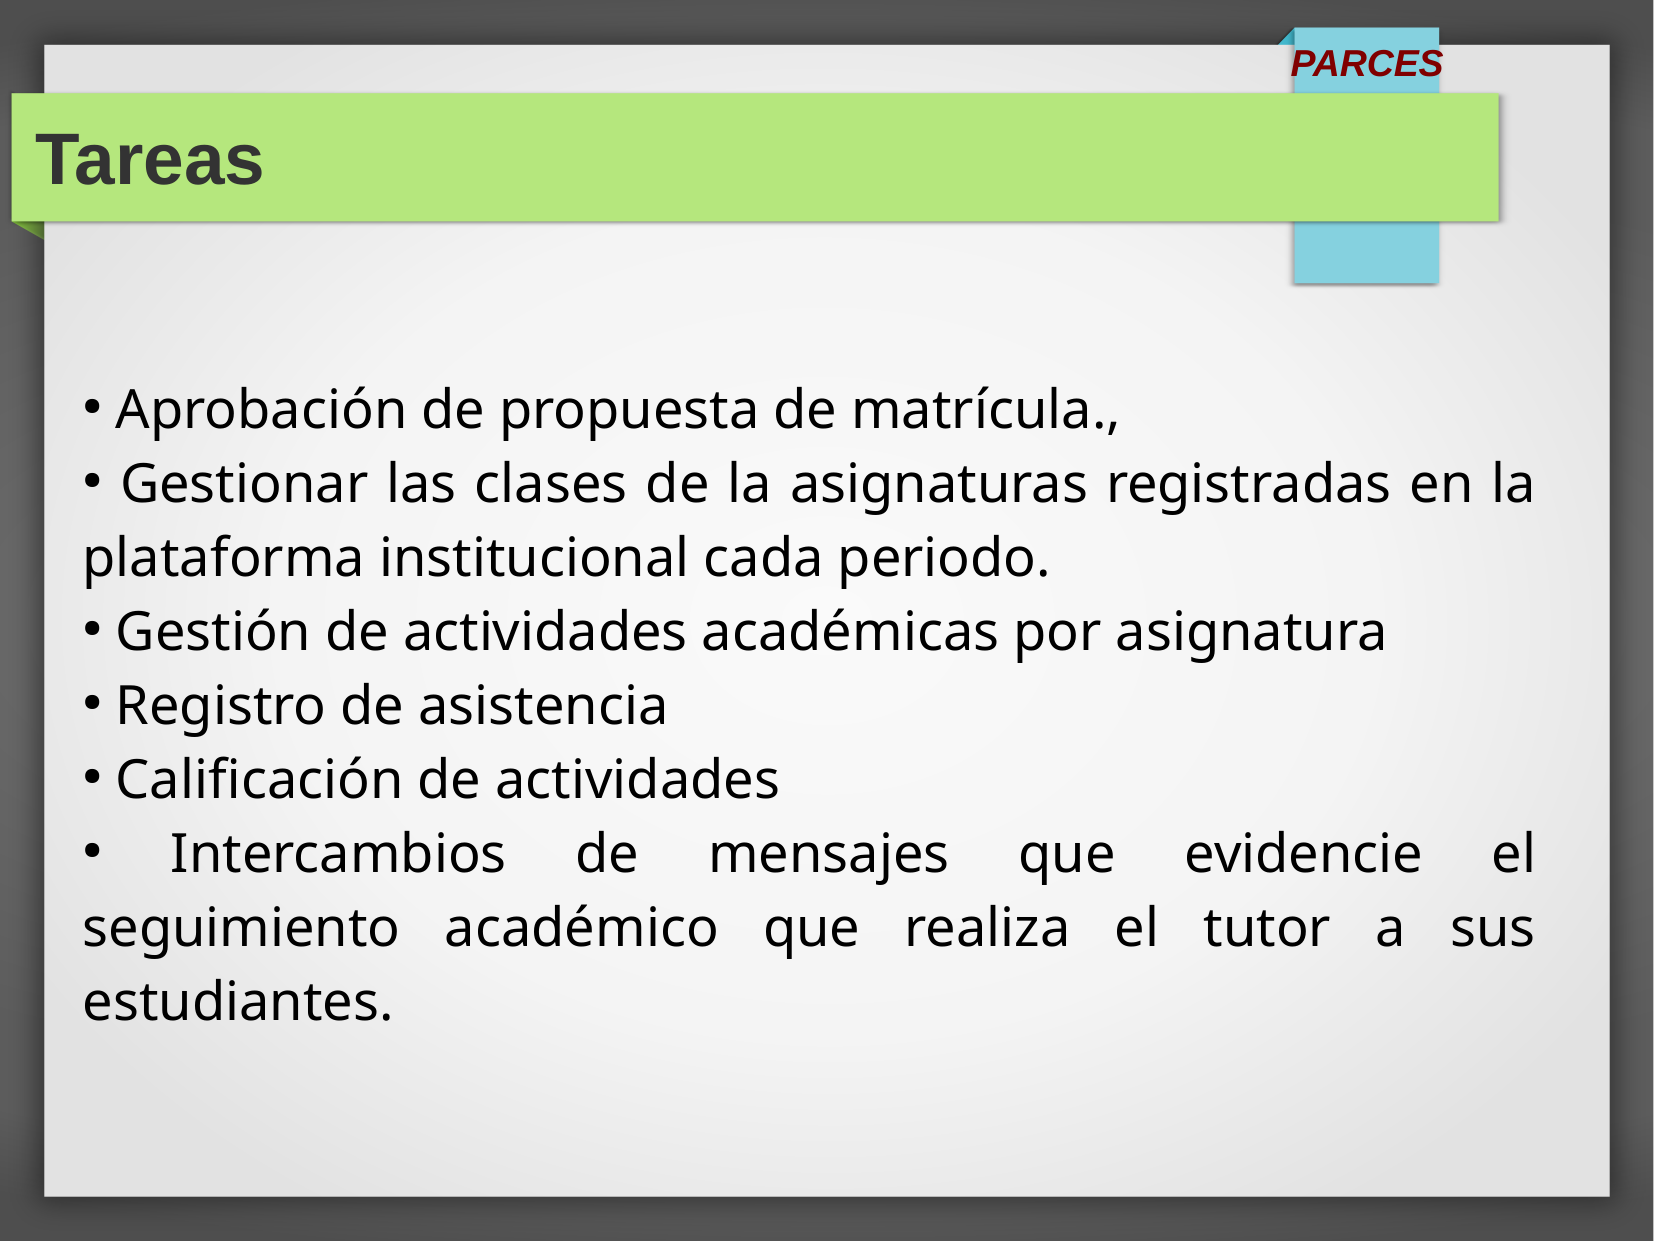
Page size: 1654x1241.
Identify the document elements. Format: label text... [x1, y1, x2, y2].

text_box PARCES [1275, 35, 1459, 94]
text_box [810, 598, 841, 671]
picture [0, 0, 1654, 1241]
subtitle Aprobación de propuesta de matrícula., Gestionar las clases de la asignaturas registradas en la plataforma institucional cada periodo. Gestión de actividades académicas por asignatura Registro de asistencia Calificación de actividades Intercambios de mensajes que evidencie el seguimiento académico que realiza el tutor a sus estudiantes. [82, 121, 1538, 1241]
title Tareas [35, 106, 1501, 213]
